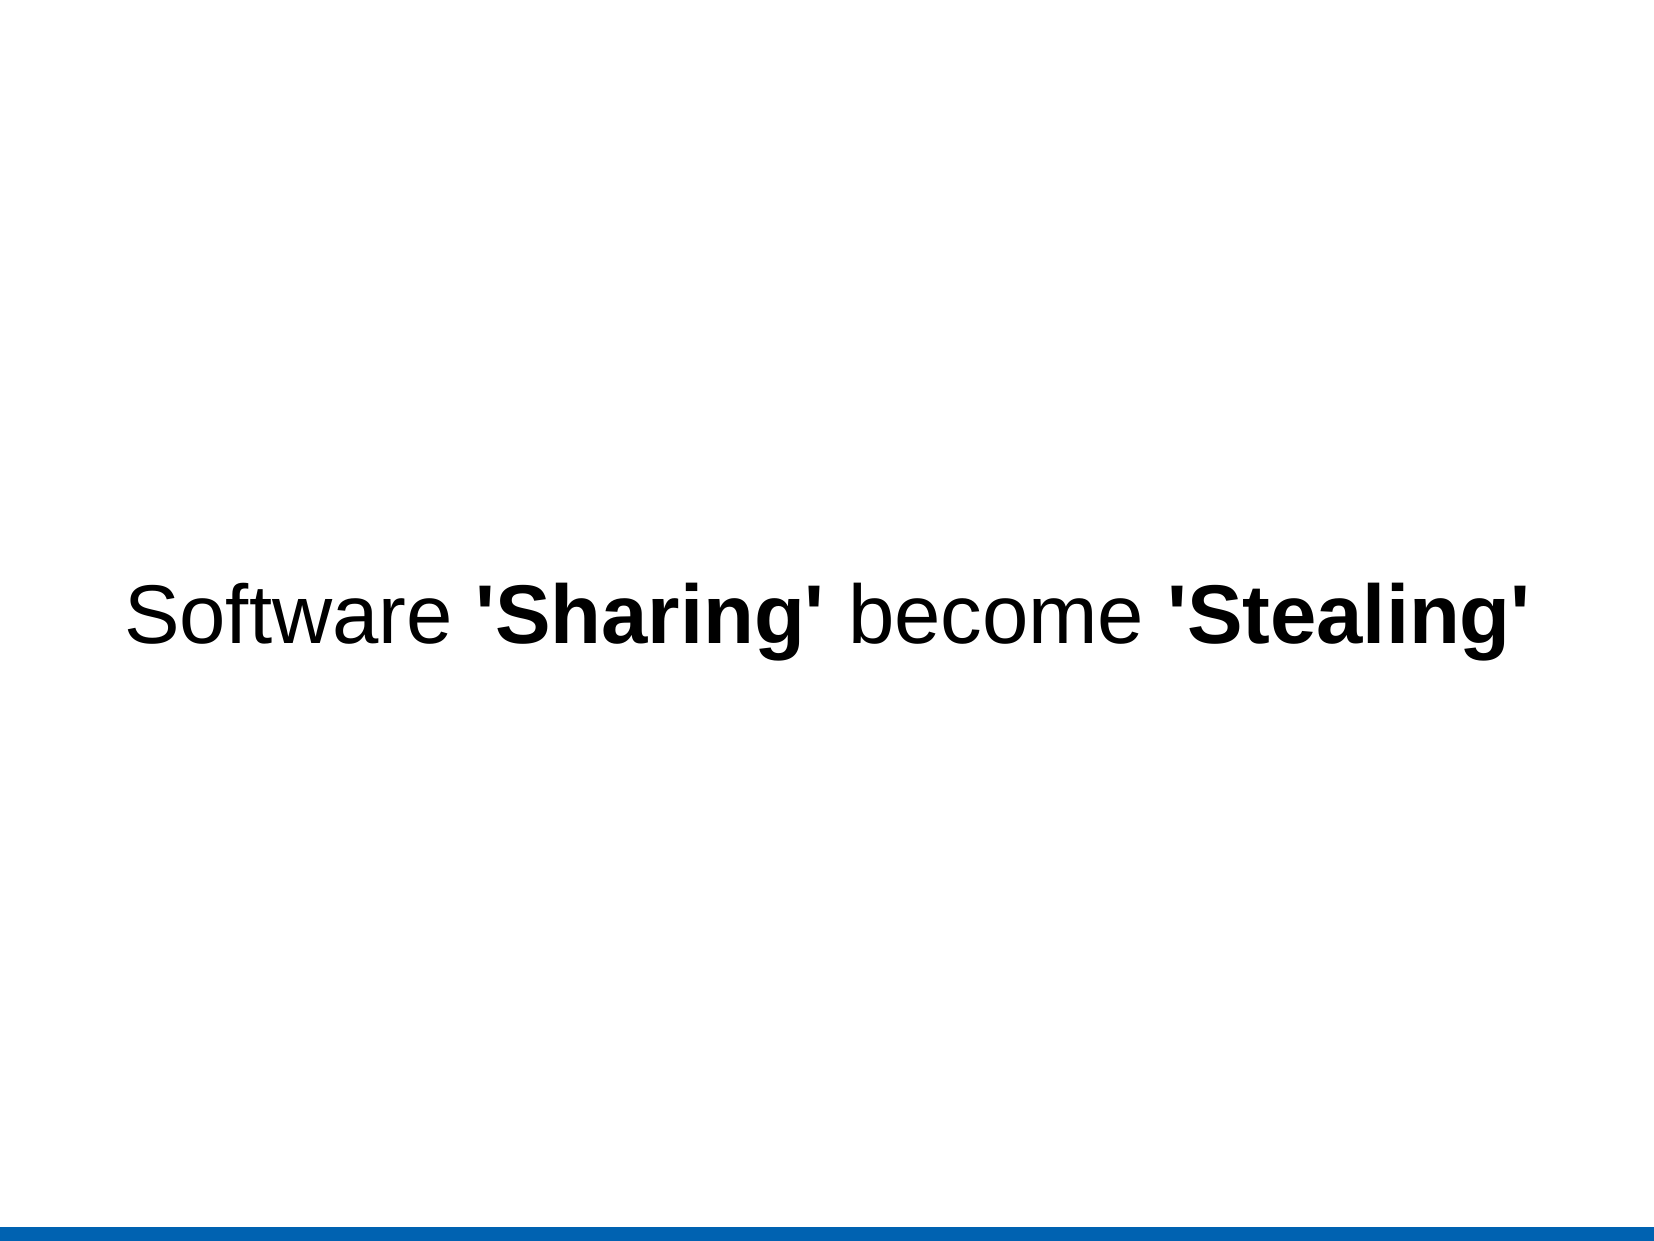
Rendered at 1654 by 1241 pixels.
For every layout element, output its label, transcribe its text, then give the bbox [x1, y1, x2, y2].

subtitle Software 'Sharing' become 'Stealing' [121, 112, 1534, 1117]
